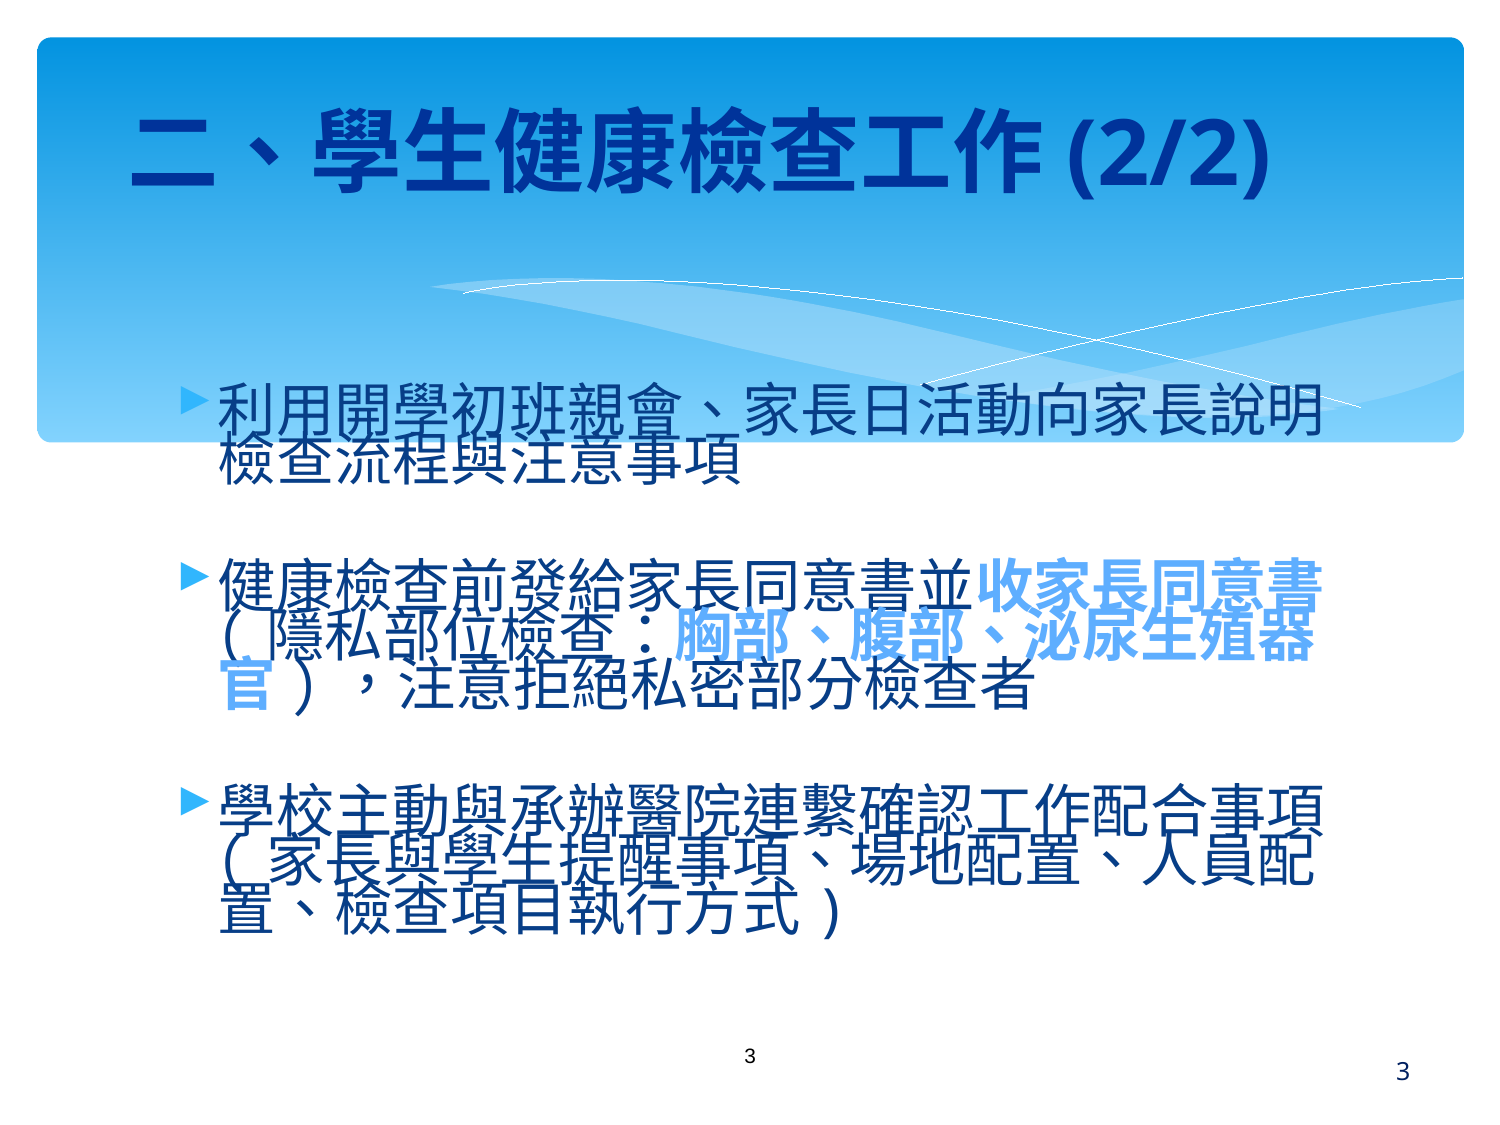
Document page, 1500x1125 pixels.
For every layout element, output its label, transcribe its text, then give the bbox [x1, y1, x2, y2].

text_box 二、學生健康檢查工作(2/2) [112, 54, 1463, 243]
list 利用開學初班親會、家長日活動向家長說明檢查流程與注意事項 健康檢查前發給家長同意書並收家長同意書(隱私部位檢查：胸部、腹部、泌尿生殖器官)，注意拒絕私密部分檢查者 學校主動與承辦醫院連繫確認工作配合事項(家長與學生提醒事項、場地配置、人員配置、檢查項目執行方式) [142, 385, 1359, 1005]
text_box <number> [1074, 1042, 1426, 1103]
text_box <number> [654, 1025, 846, 1086]
